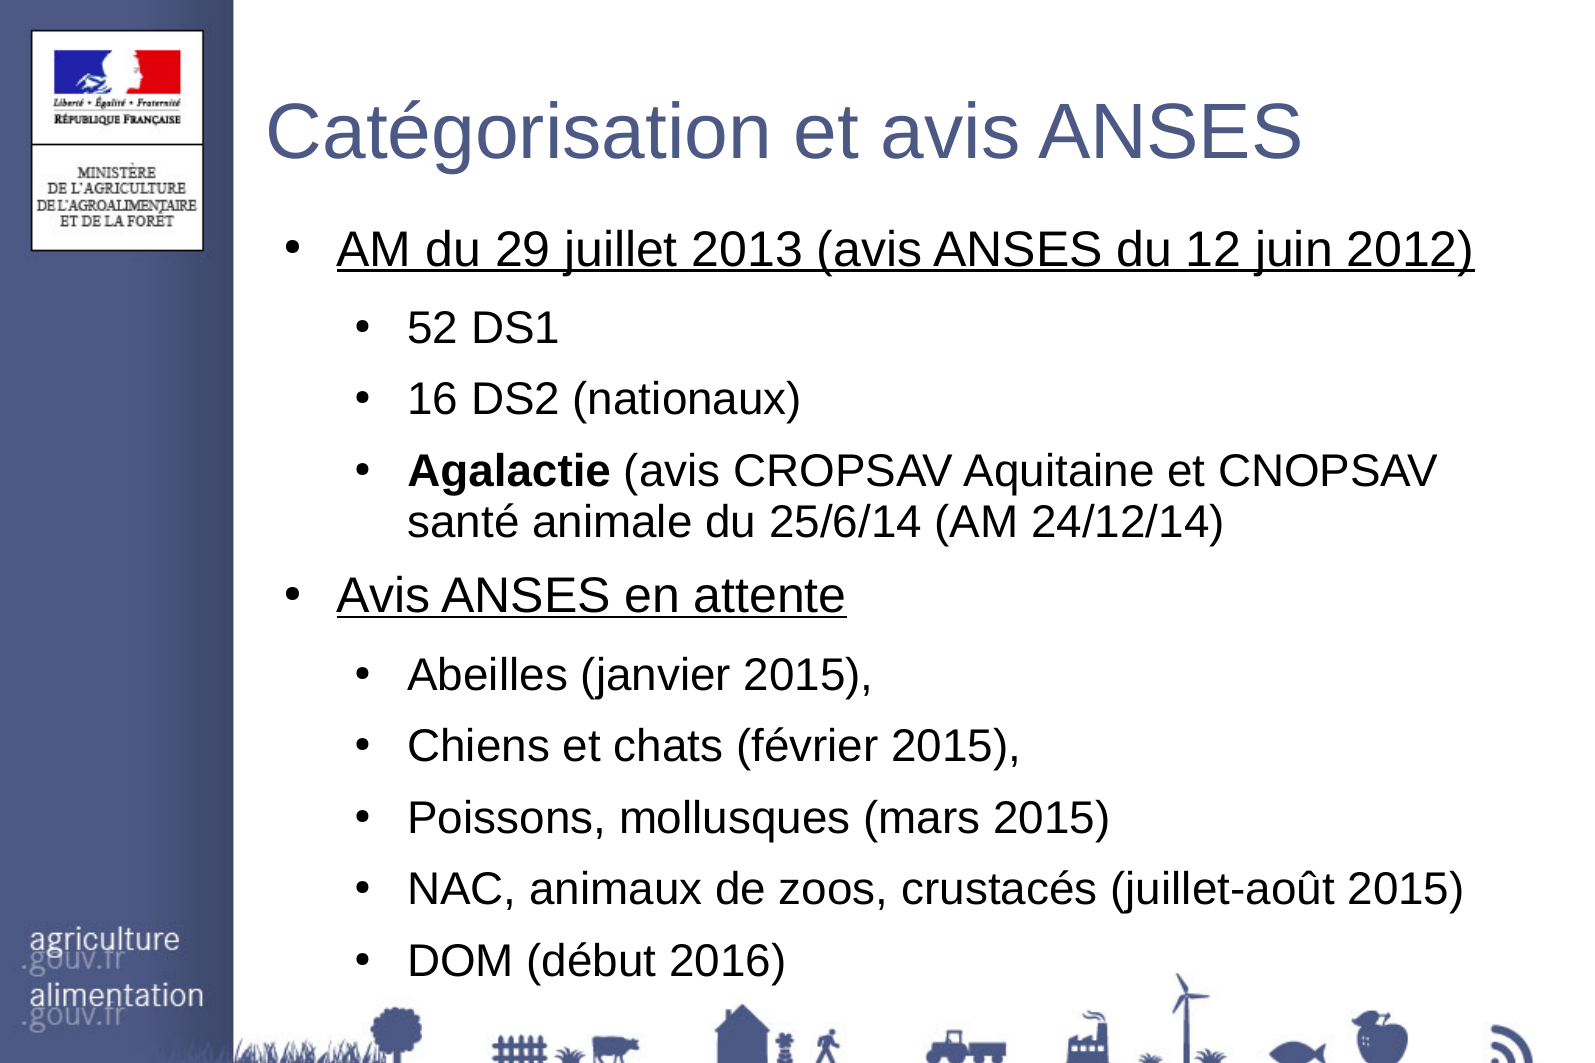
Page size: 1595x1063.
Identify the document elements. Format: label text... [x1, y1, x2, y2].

title Catégorisation et avis ANSES [265, 42, 1536, 220]
picture [0, 0, 1595, 1063]
list AM du 29 juillet 2013 (avis ANSES du 12 juin 2012) 52 DS1 16 DS2 (nationaux) Agalactie (avis CROPSAV Aquitaine et CNOPSAV santé animale du 25/6/14 (AM 24/12/14) Avis ANSES en attente Abeilles (janvier 2015), Chiens et chats (février 2015), Poissons, mollusques (mars 2015) NAC, animaux de zoos, crustacés (juillet-août 2015) DOM (début 2016) [265, 220, 1536, 1006]
